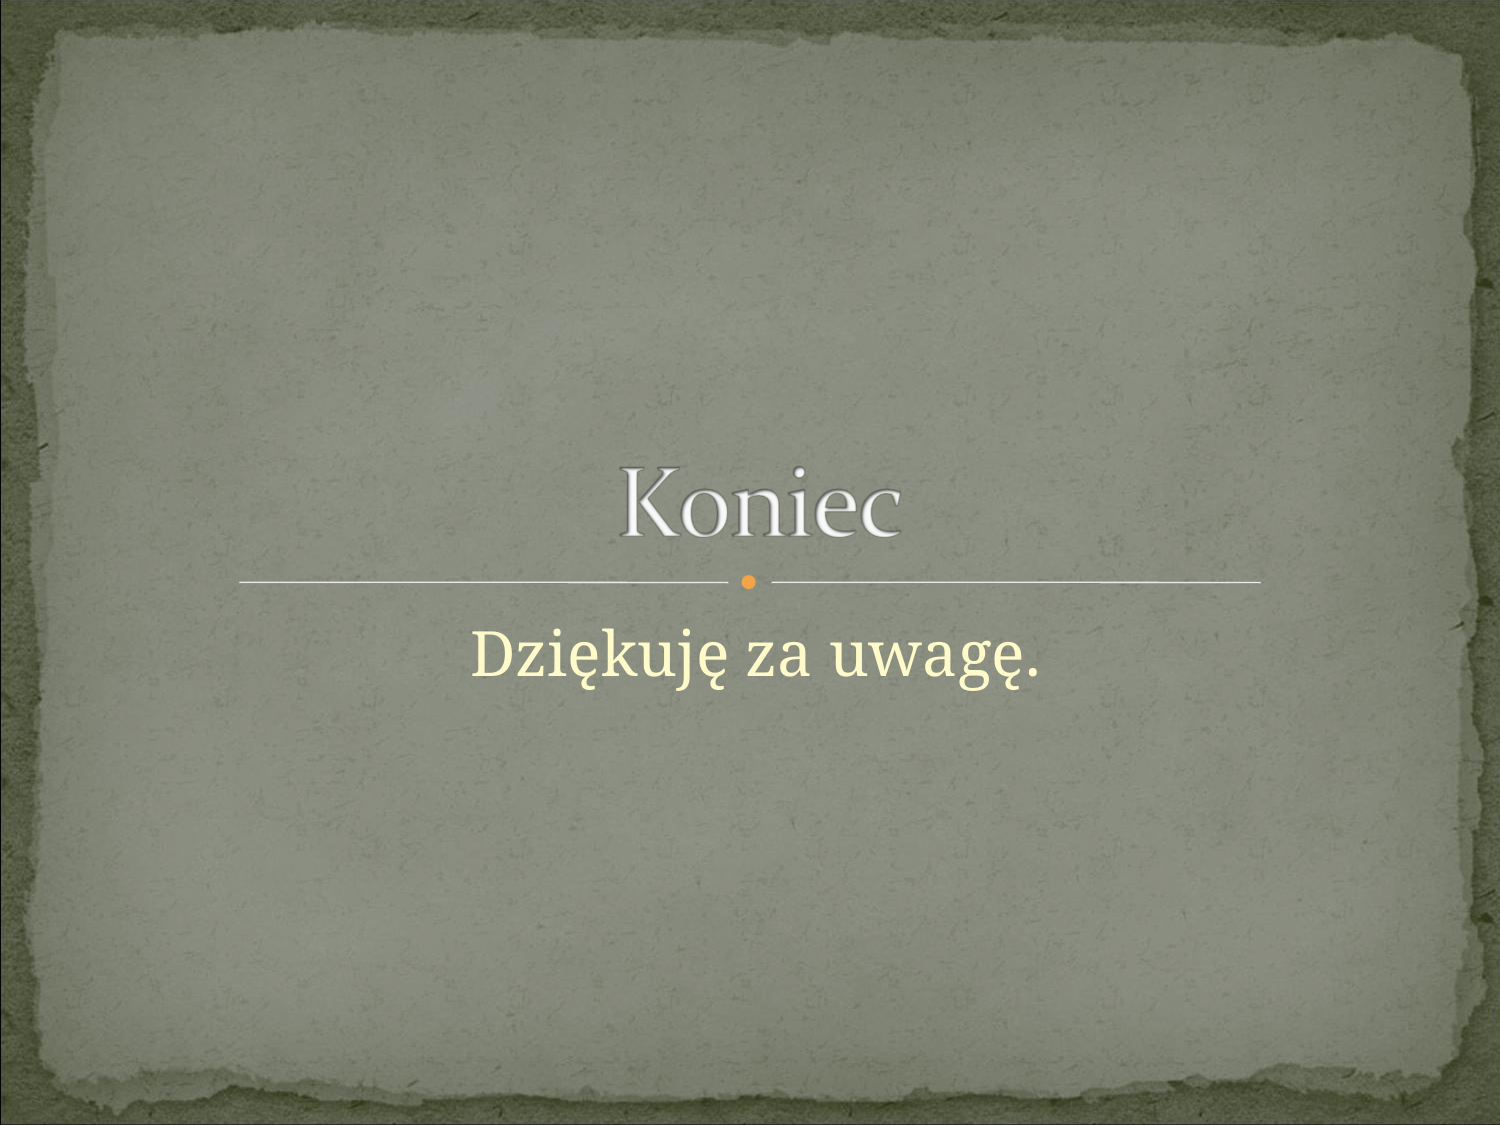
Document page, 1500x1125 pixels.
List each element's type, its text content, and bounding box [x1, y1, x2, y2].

text_box Dziękuję za uwagę. [74, 606, 1438, 795]
picture [0, 0, 1500, 1125]
